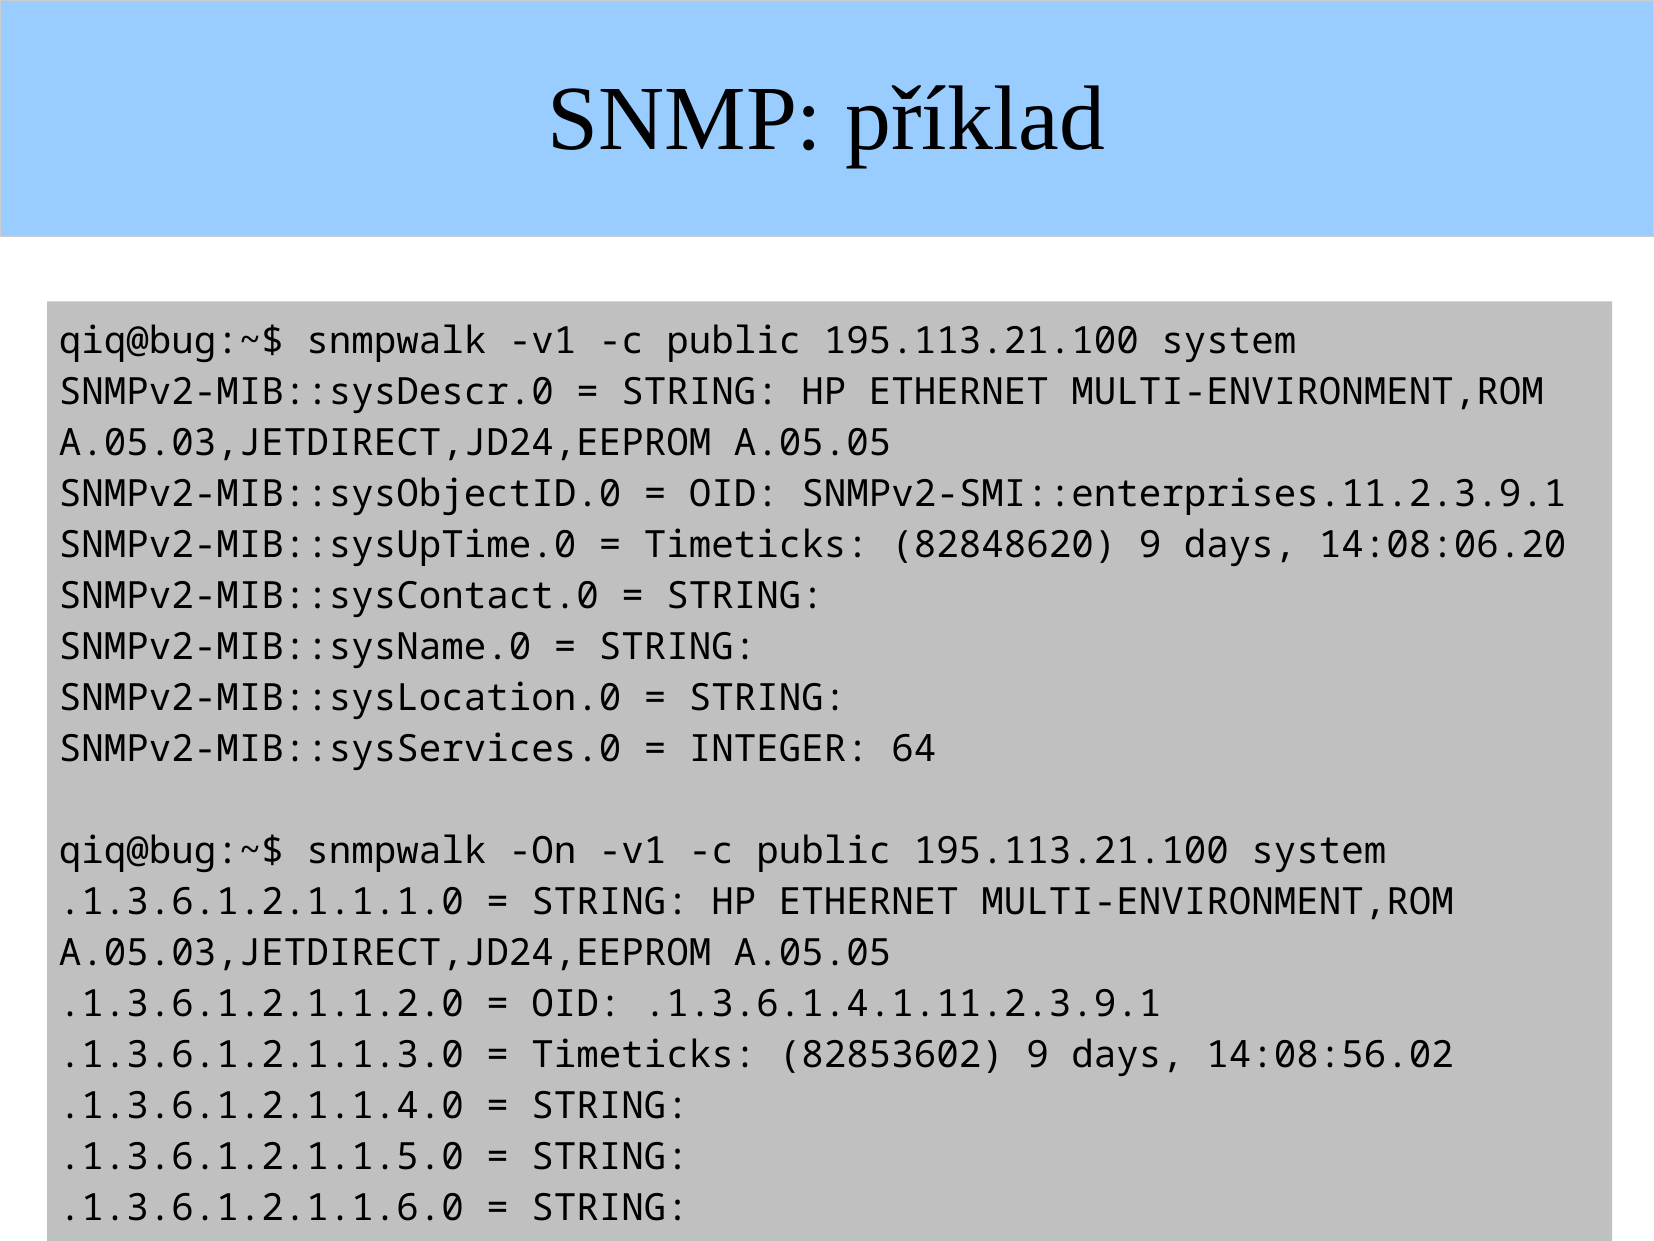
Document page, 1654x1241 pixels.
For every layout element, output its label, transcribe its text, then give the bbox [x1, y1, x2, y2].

text_box qiq@bug:~$ snmpwalk -v1 -c public 195.113.21.100 system SNMPv2-MIB::sysDescr.0 = STRING: HP ETHERNET MULTI-ENVIRONMENT,ROM A.05.03,JETDIRECT,JD24,EEPROM A.05.05 SNMPv2-MIB::sysObjectID.0 = OID: SNMPv2-SMI::enterprises.11.2.3.9.1 SNMPv2-MIB::sysUpTime.0 = Timeticks: (82848620) 9 days, 14:08:06.20 SNMPv2-MIB::sysContact.0 = STRING: SNMPv2-MIB::sysName.0 = STRING: SNMPv2-MIB::sysLocation.0 = STRING: SNMPv2-MIB::sysServices.0 = INTEGER: 64 qiq@bug:~$ snmpwalk -On -v1 -c public 195.113.21.100 system .1.3.6.1.2.1.1.1.0 = STRING: HP ETHERNET MULTI-ENVIRONMENT,ROM A.05.03,JETDIRECT,JD24,EEPROM A.05.05 .1.3.6.1.2.1.1.2.0 = OID: .1.3.6.1.4.1.11.2.3.9.1 .1.3.6.1.2.1.1.3.0 = Timeticks: (82853602) 9 days, 14:08:56.02 .1.3.6.1.2.1.1.4.0 = STRING: .1.3.6.1.2.1.1.5.0 = STRING: .1.3.6.1.2.1.1.6.0 = STRING: .1.3.6.1.2.1.1.7.0 = INTEGER: 64 [47, 301, 1613, 1152]
title SNMP: příklad [0, 0, 1654, 237]
